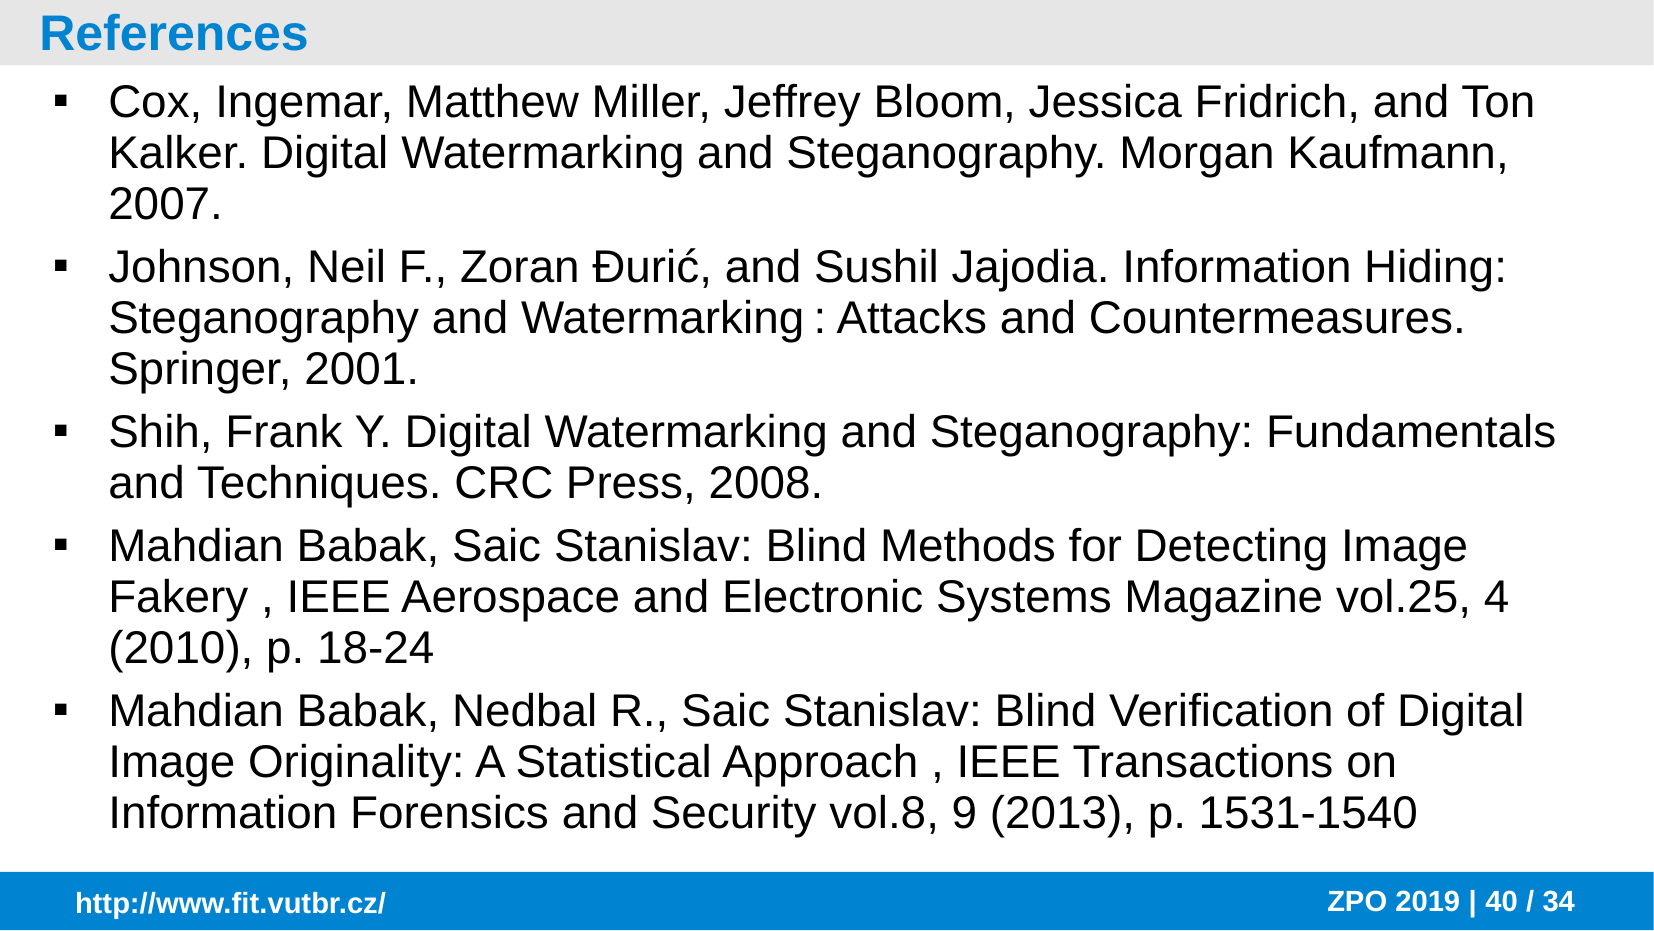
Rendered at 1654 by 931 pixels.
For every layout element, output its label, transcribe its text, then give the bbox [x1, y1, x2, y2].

list Cox, Ingemar, Matthew Miller, Jeffrey Bloom, Jessica Fridrich, and Ton Kalker. Digital Watermarking and Steganography. Morgan Kaufmann, 2007. Johnson, Neil F., Zoran Đurić, and Sushil Jajodia. Information Hiding: Steganography and Watermarking : Attacks and Countermeasures. Springer, 2001. Shih, Frank Y. Digital Watermarking and Steganography: Fundamentals and Techniques. CRC Press, 2008. Mahdian Babak, Saic Stanislav: Blind Methods for Detecting Image Fakery , IEEE Aerospace and Electronic Systems Magazine vol.25, 4 (2010), p. 18-24 Mahdian Babak, Nedbal R., Saic Stanislav: Blind Verification of Digital Image Originality: A Statistical Approach , IEEE Transactions on Information Forensics and Security vol.8, 9 (2013), p. 1531-1540 [37, 76, 1613, 839]
title References [39, 4, 1615, 61]
